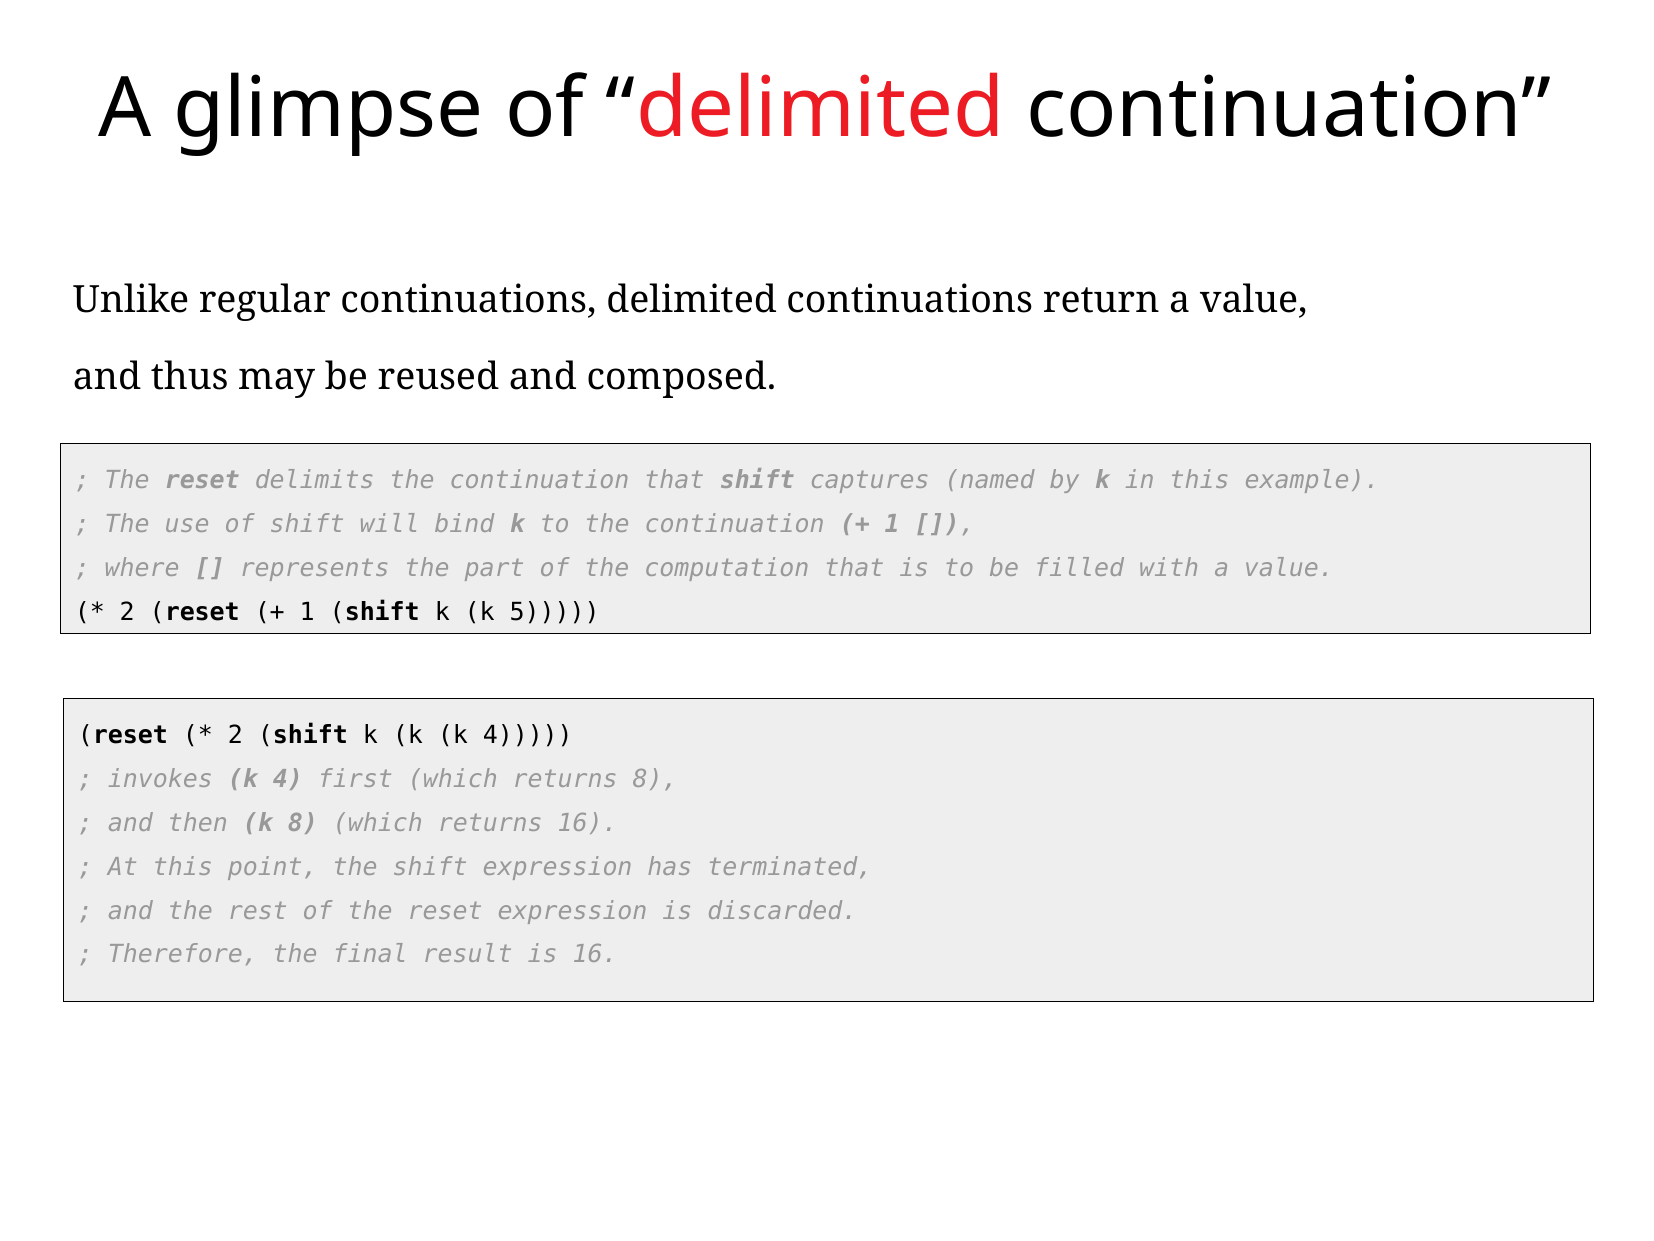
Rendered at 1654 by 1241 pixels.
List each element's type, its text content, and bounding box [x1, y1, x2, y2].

text_box A glimpse of “delimited continuation” [30, 39, 1621, 211]
text_box (reset (* 2 (shift k (k (k 4))))) ; invokes (k 4) first (which returns 8), ; and then (k 8) (which returns 16). ; At this point, the shift expression has terminated, ; and the rest of the reset expression is discarded. ; Therefore, the final result is 16. [63, 698, 1594, 1002]
text_box Unlike regular continuations, delimited continuations return a value, and thus may be reused and composed. [58, 240, 1349, 443]
text_box ; The reset delimits the continuation that shift captures (named by k in this example). ; The use of shift will bind k to the continuation (+ 1 []), ; where [] represents the part of the computation that is to be filled with a value. (* 2 (reset (+ 1 (shift k (k 5))))) [60, 443, 1591, 634]
